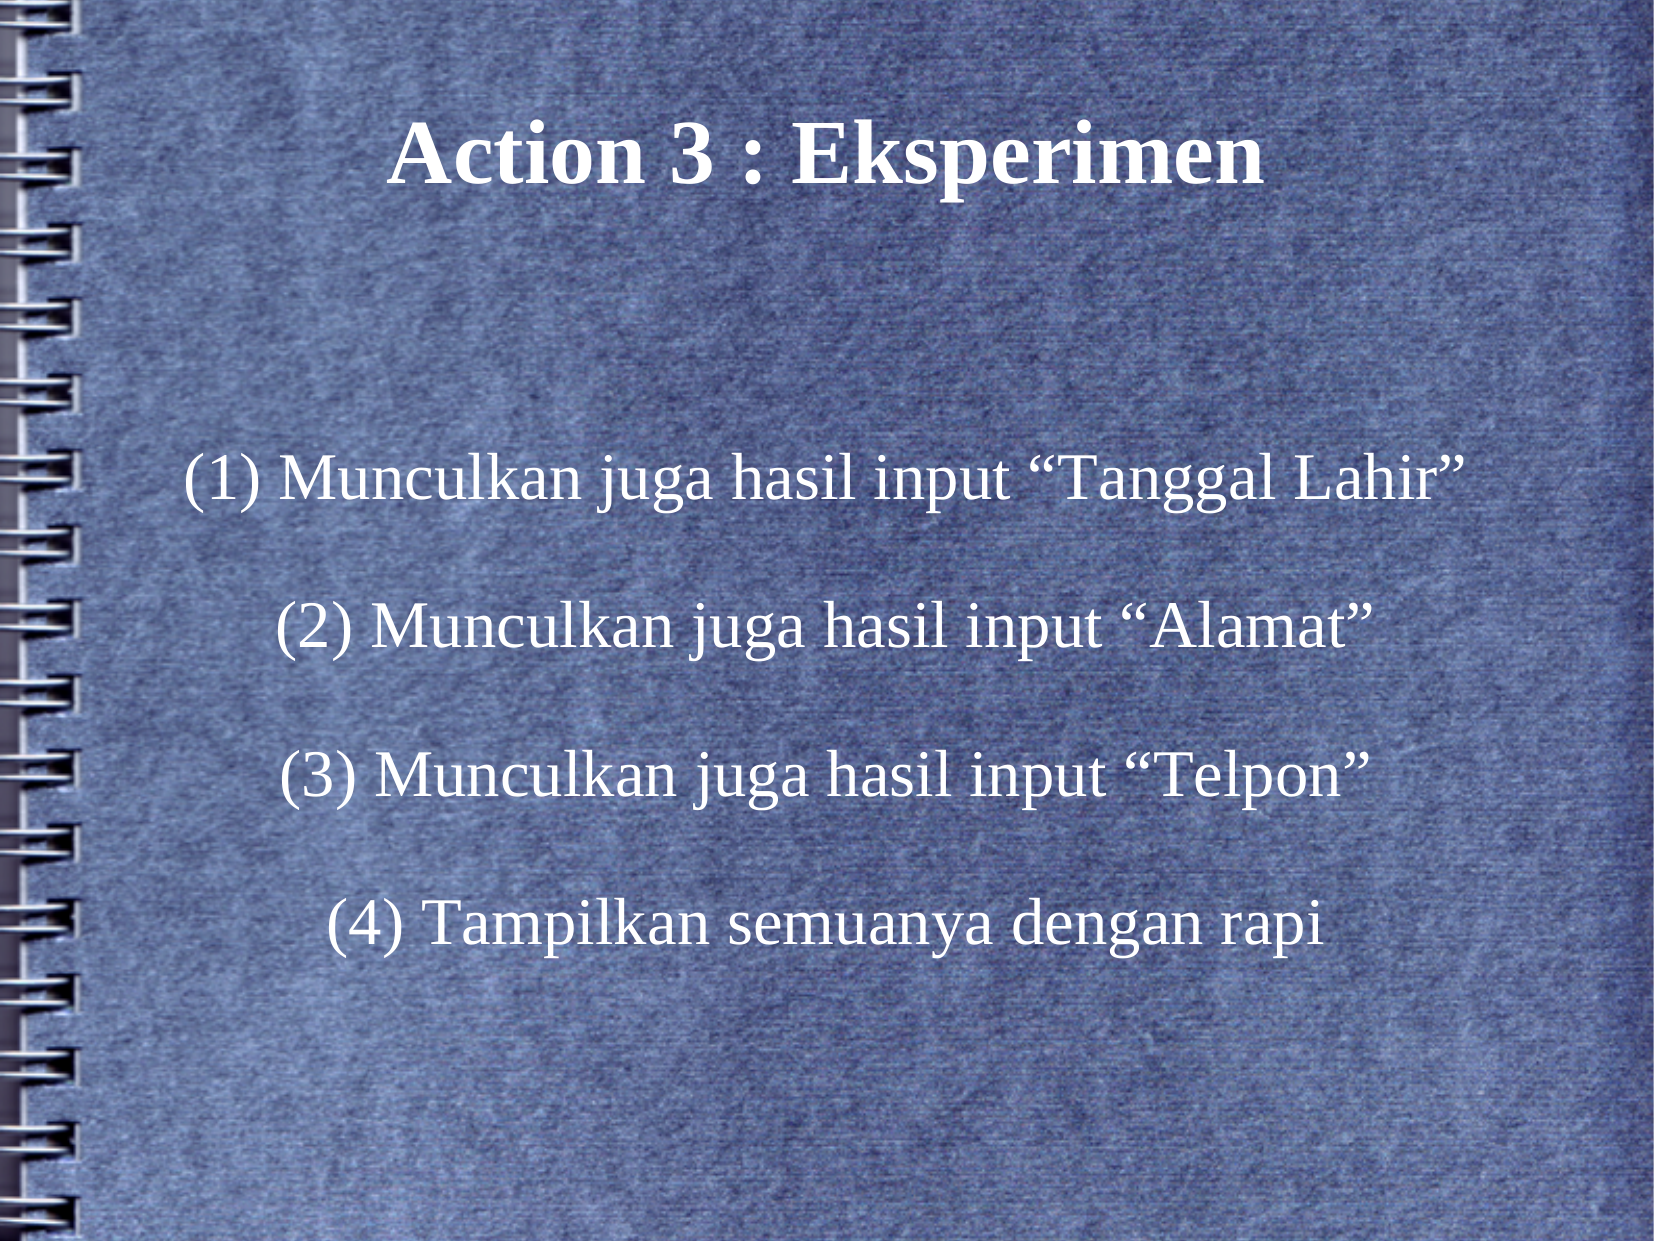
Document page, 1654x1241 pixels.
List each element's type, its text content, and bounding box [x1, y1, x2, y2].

picture [0, 0, 1654, 1241]
title Action 3 : Eksperimen [82, 56, 1571, 250]
subtitle (1) Munculkan juga hasil input “Tanggal Lahir” (2) Munculkan juga hasil input “Alamat” (3) Munculkan juga hasil input “Telpon” (4) Tampilkan semuanya dengan rapi [82, 297, 1571, 1102]
